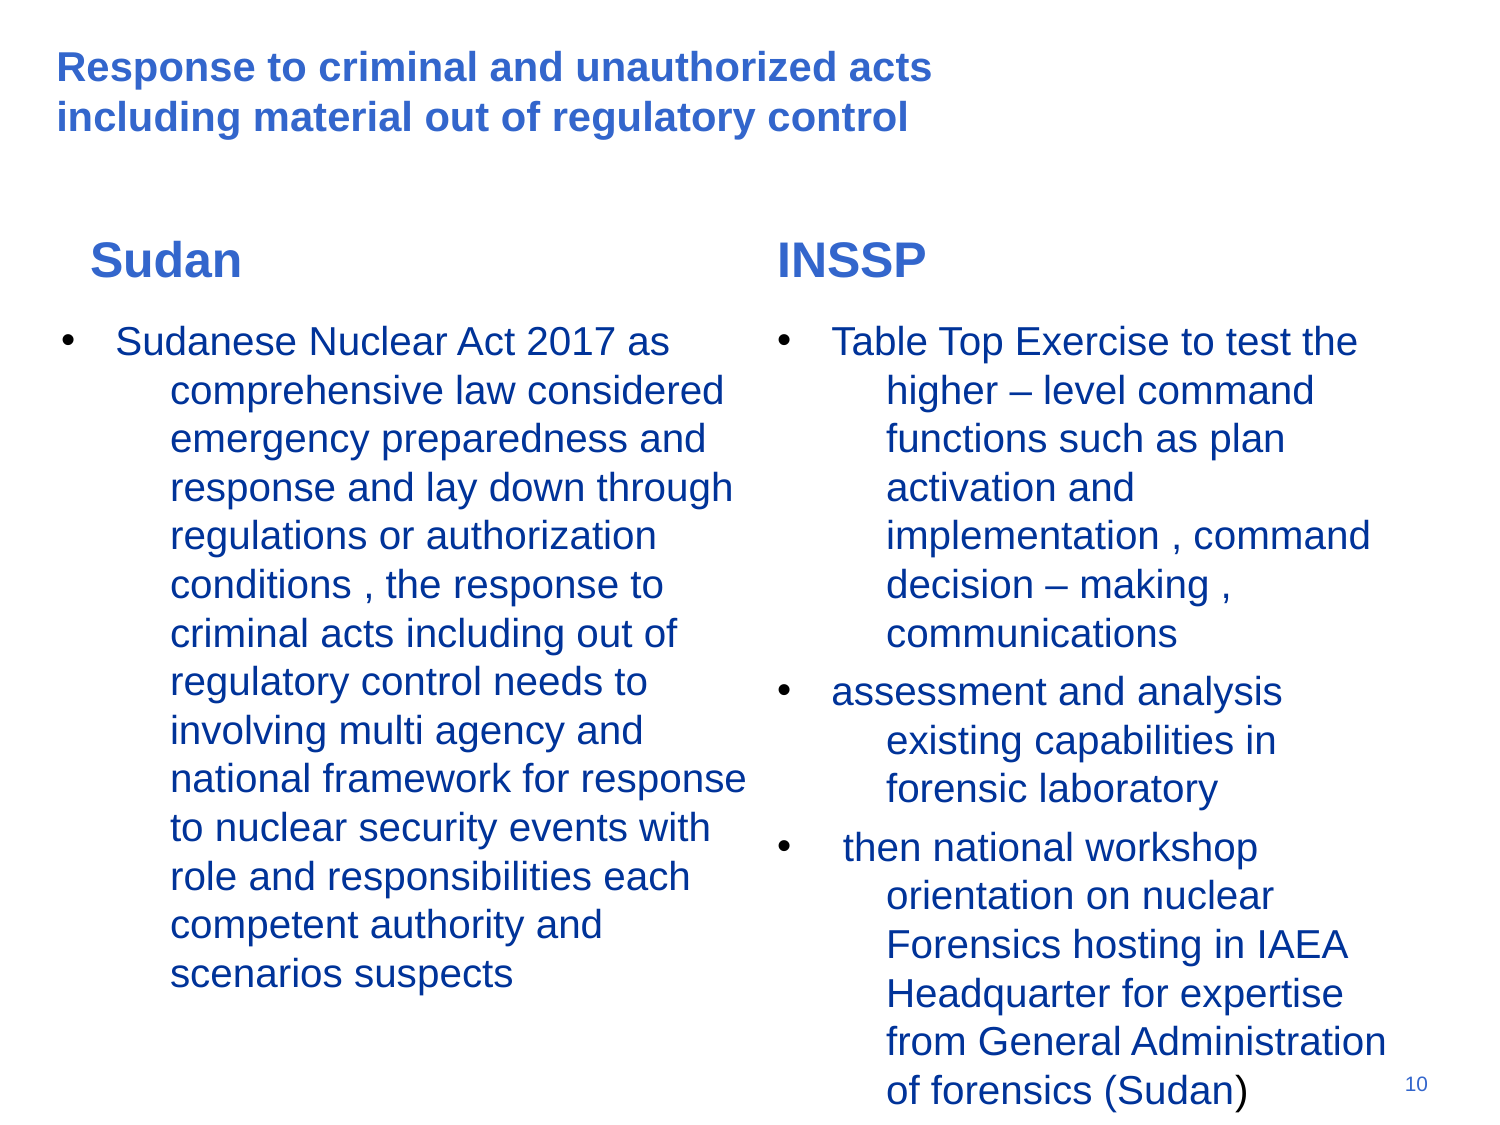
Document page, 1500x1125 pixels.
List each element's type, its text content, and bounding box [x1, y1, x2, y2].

list Table Top Exercise to test the higher – level command functions such as plan activation and implementation , command decision – making , communications assessment and analysis existing capabilities in forensic laboratory then national workshop orientation on nuclear Forensics hosting in IAEA Headquarter for expertise from General Administration of forensics (Sudan) [761, 307, 1426, 1125]
title Response to criminal and unauthorized acts including material out of regulatory control [41, 19, 1046, 161]
list Sudanese Nuclear Act 2017 as comprehensive law considered emergency preparedness and response and lay down through regulations or authorization conditions , the response to criminal acts including out of regulatory control needs to involving multi agency and national framework for response to nuclear security events with role and responsibilities each competent authority and scenarios suspects [45, 307, 761, 1015]
list Sudan [75, 219, 738, 296]
list INSSP [761, 219, 1426, 296]
slide_number 10 [1389, 1063, 1474, 1112]
